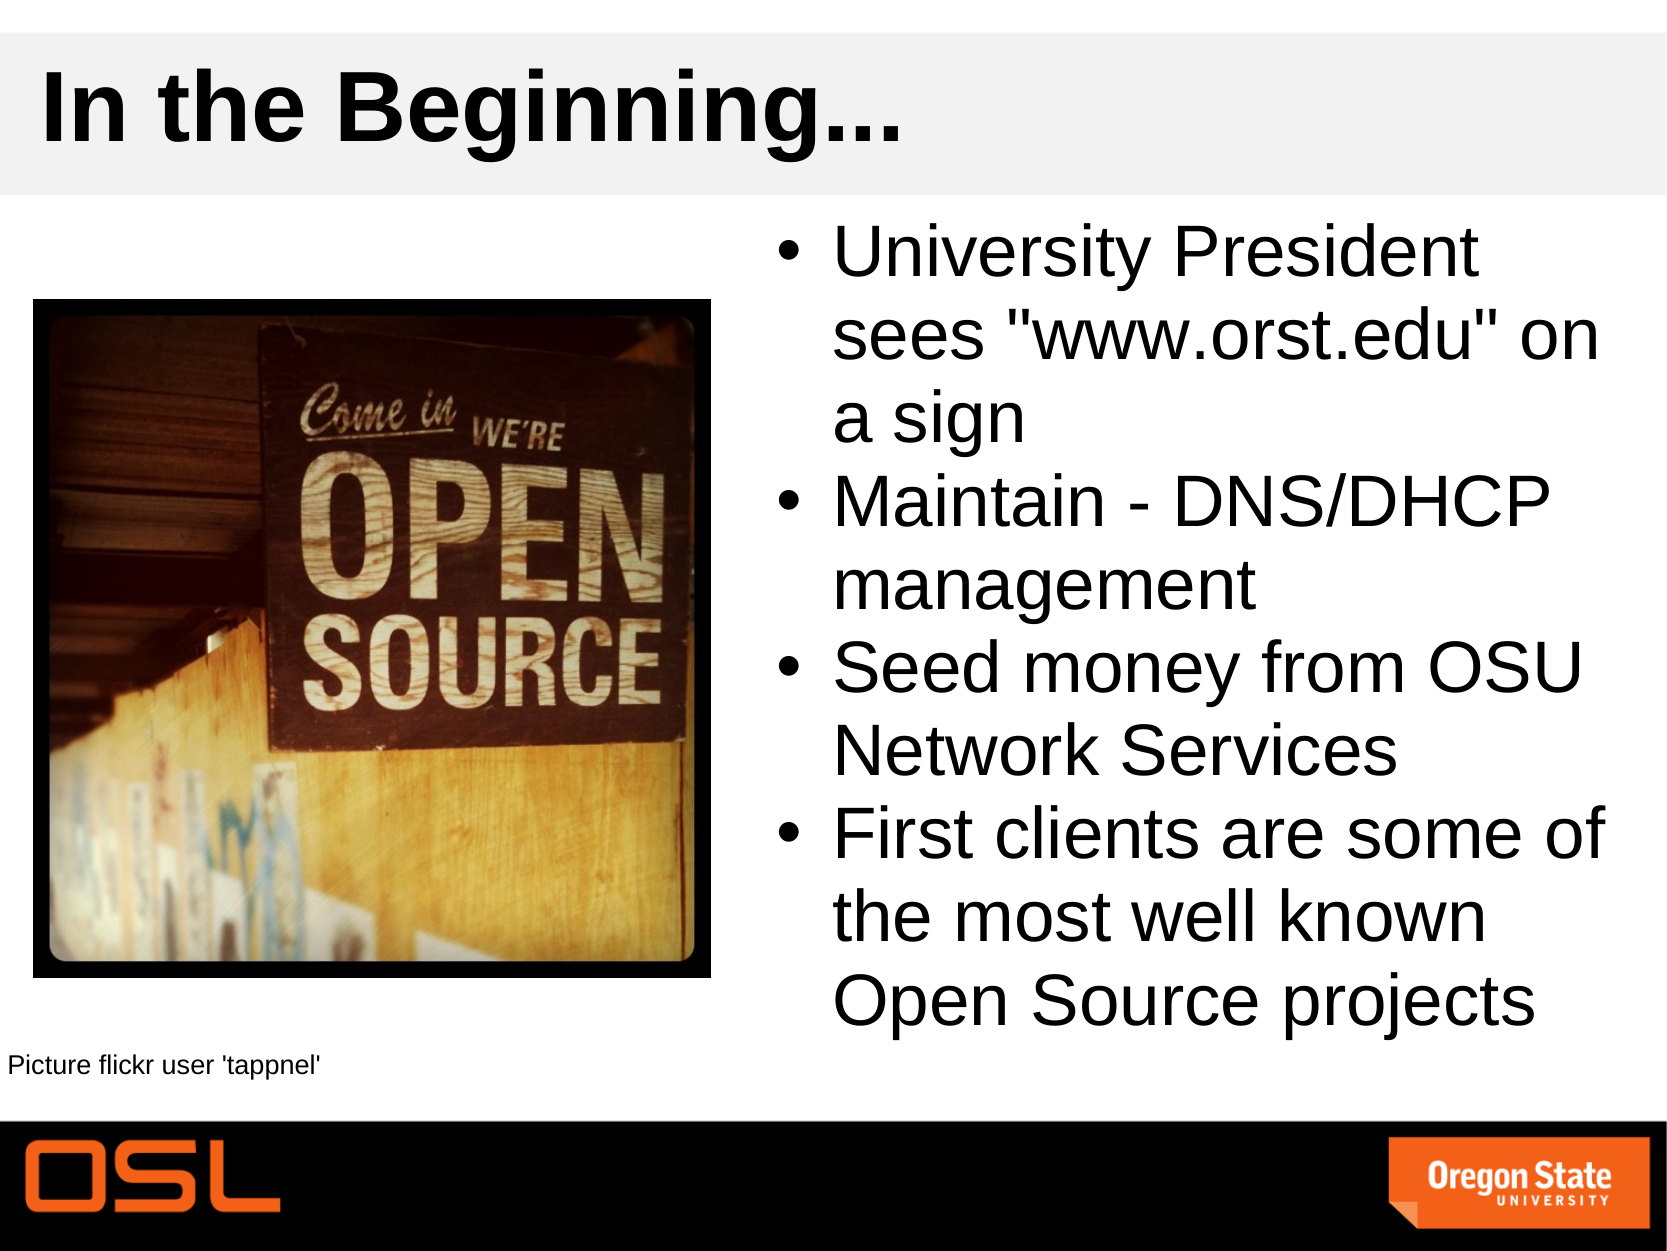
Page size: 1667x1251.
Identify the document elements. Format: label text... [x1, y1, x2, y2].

title In the Beginning... [40, 50, 1627, 201]
text_box Picture flickr user 'tappnel' [7, 1049, 372, 1081]
picture [0, 0, 1667, 1251]
list University President sees "www.orst.edu" on a sign Maintain - DNS/DHCP management Seed money from OSU Network Services First clients are some of the most well known Open Source projects [757, 210, 1636, 1080]
